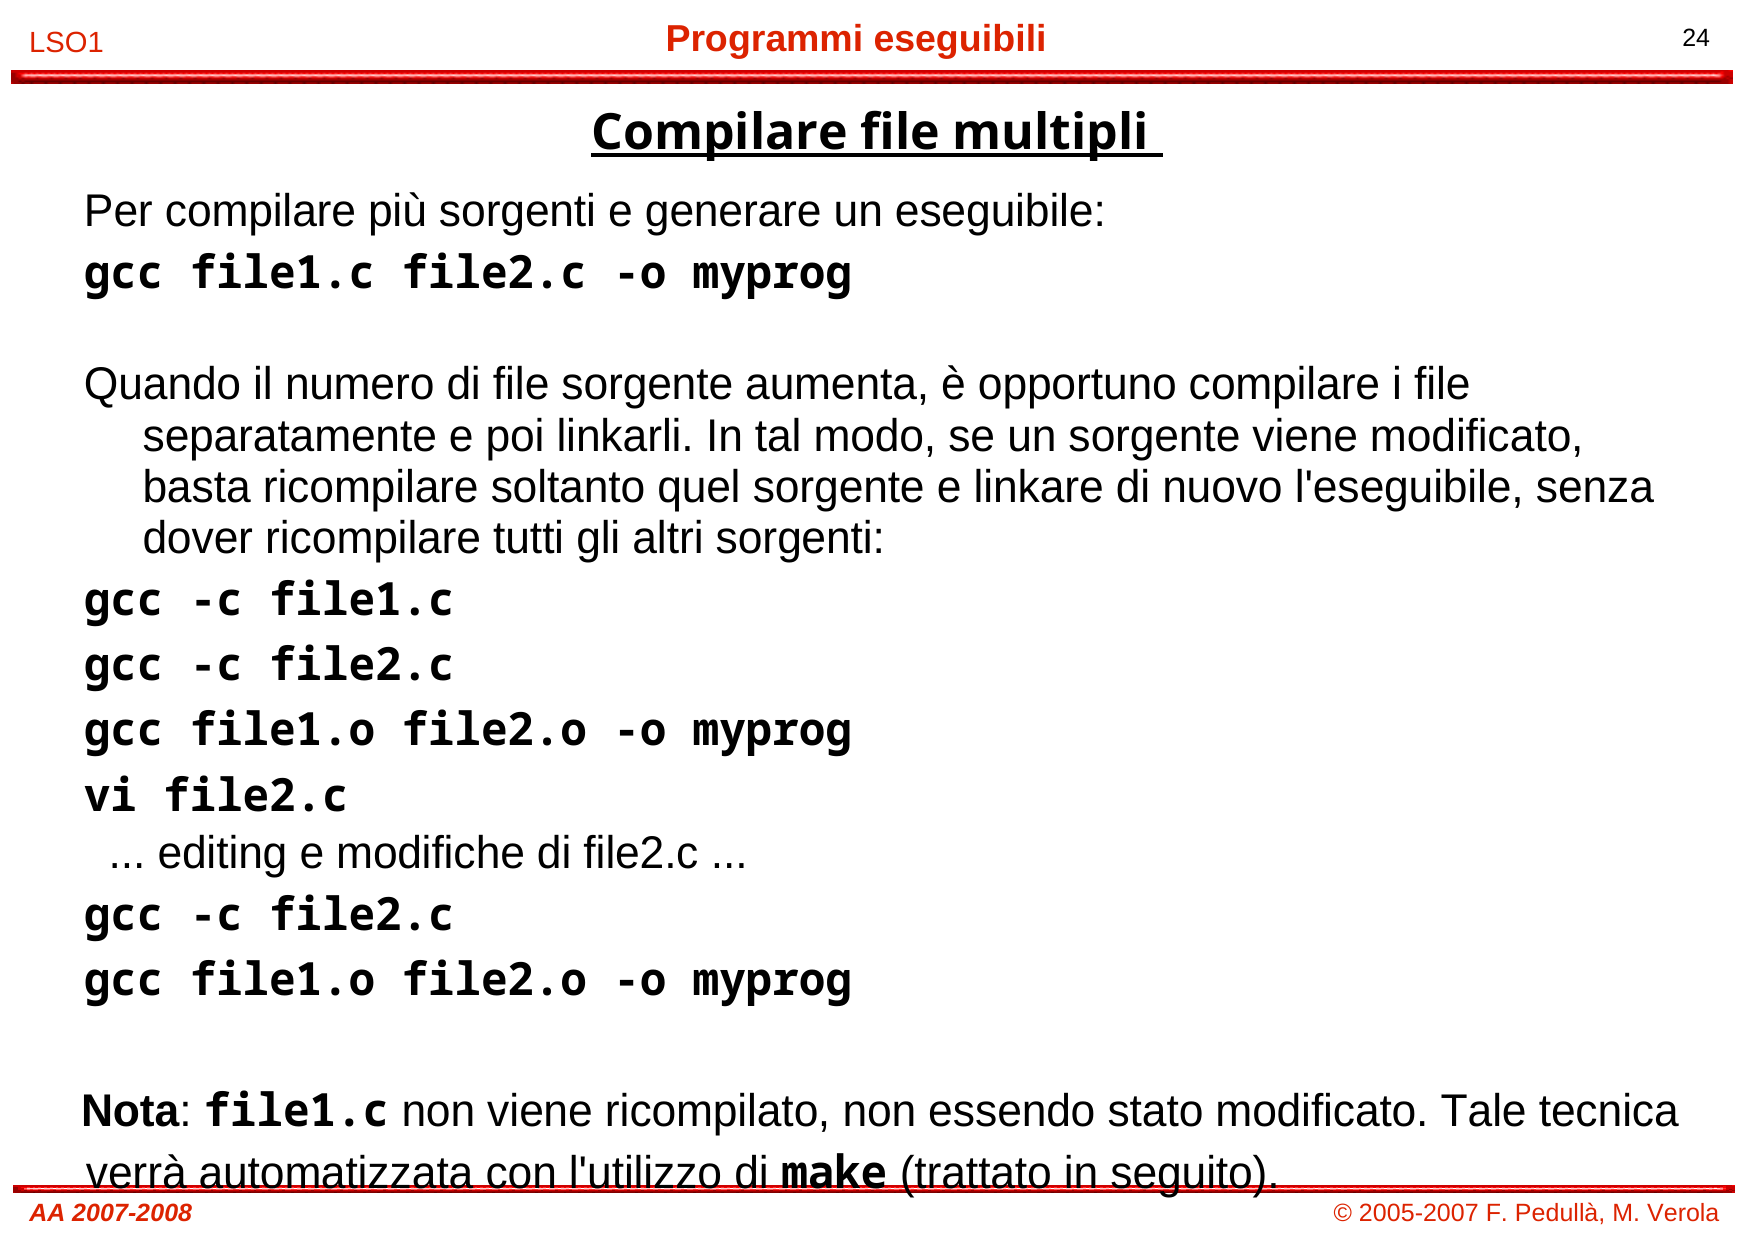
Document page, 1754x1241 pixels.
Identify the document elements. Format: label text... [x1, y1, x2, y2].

picture [907, 1185, 1175, 1193]
title Compilare file multipli [389, 84, 1364, 177]
picture [1178, 1185, 1259, 1193]
picture [11, 70, 1733, 84]
picture [1260, 1185, 1735, 1193]
list Per compilare più sorgenti e generare un eseguibile: gcc file1.c file2.c -o myprog Quando il numero di file sorgente aumenta, è opportuno compilare i file separatamente e poi linkarli. In tal modo, se un sorgente viene modificato, basta ricompilare soltanto quel sorgente e linkare di nuovo l'eseguibile, senza dover ricompilare tutti gli altri sorgenti: gcc -c file1.c gcc -c file2.c gcc file1.o file2.o -o myprog vi file2.c ... editing e modifiche di file2.c ... gcc -c file2.c gcc file1.o file2.o -o myprog Nota: file1.c non viene ricompilato, non essendo stato modificato. Tale tecnica verrà automatizzata con l'utilizzo di make (trattato in seguito). [64, 177, 1702, 1177]
picture [13, 1185, 906, 1193]
